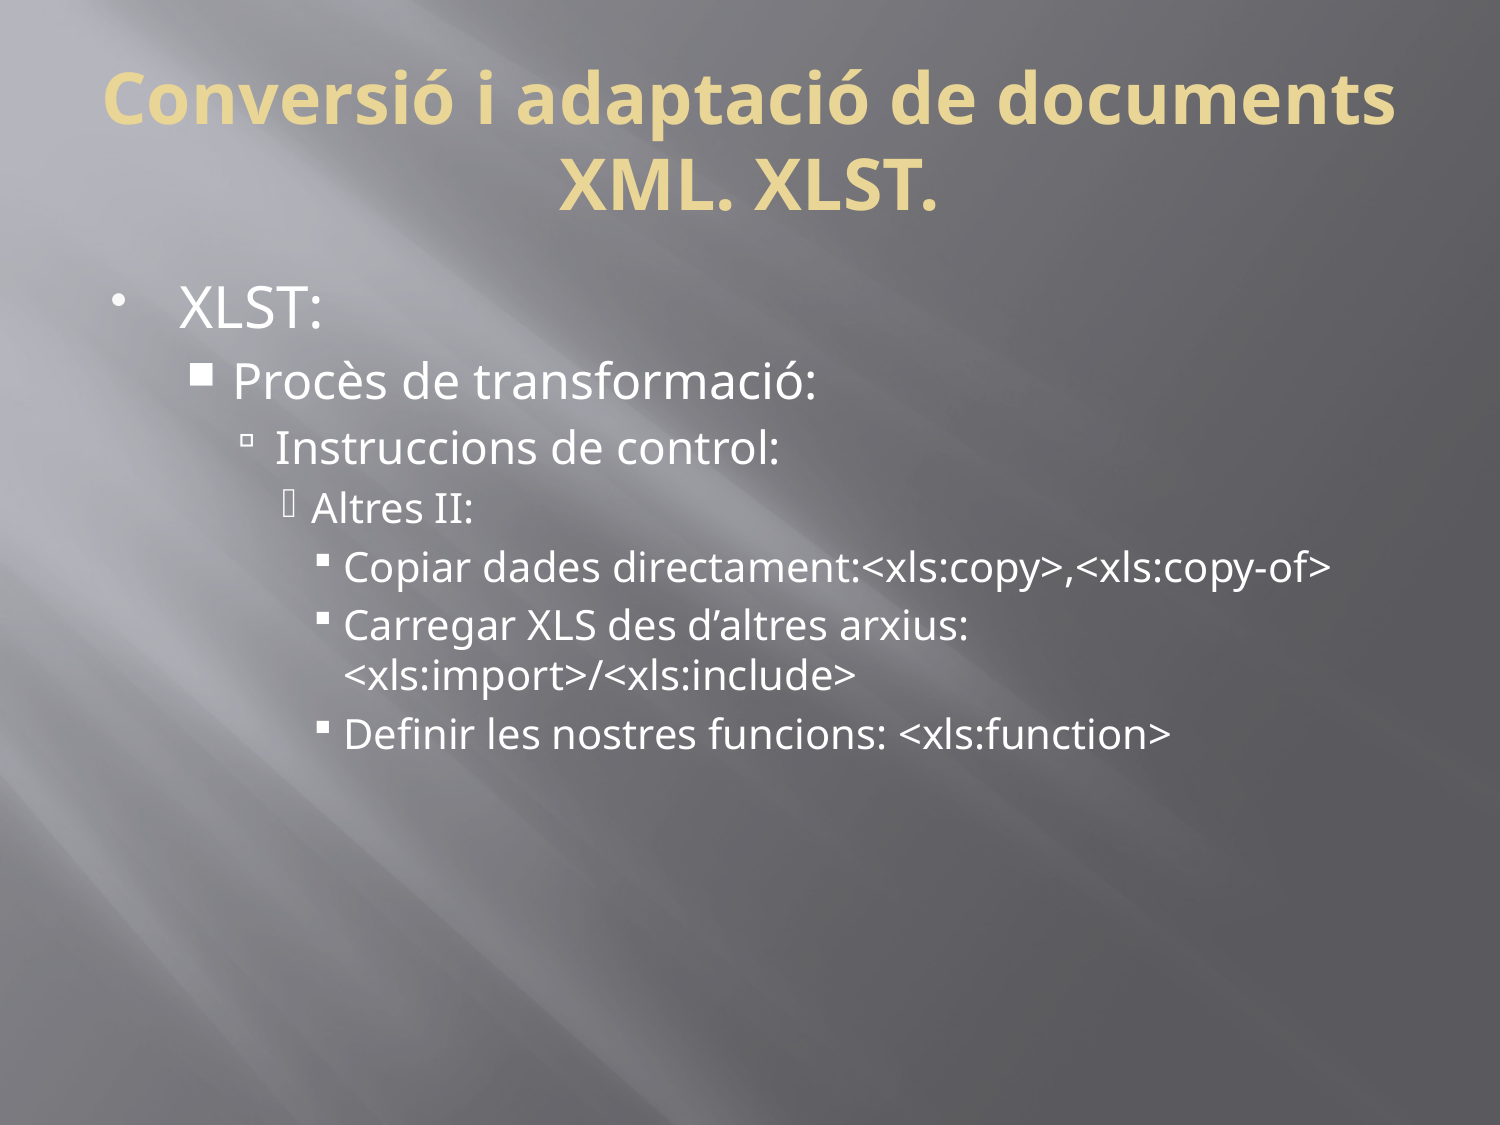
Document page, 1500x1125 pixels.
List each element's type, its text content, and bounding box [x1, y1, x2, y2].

list XLST: Procès de transformació: Instruccions de control: Altres II: Copiar dades directament:<xls:copy>,<xls:copy-of> Carregar XLS des d’altres arxius: <xls:import>/<xls:include> Definir les nostres funcions: <xls:function> [75, 262, 1425, 1035]
picture [0, 0, 1500, 1125]
title Conversió i adaptació de documents XML. XLST. [75, 45, 1425, 233]
